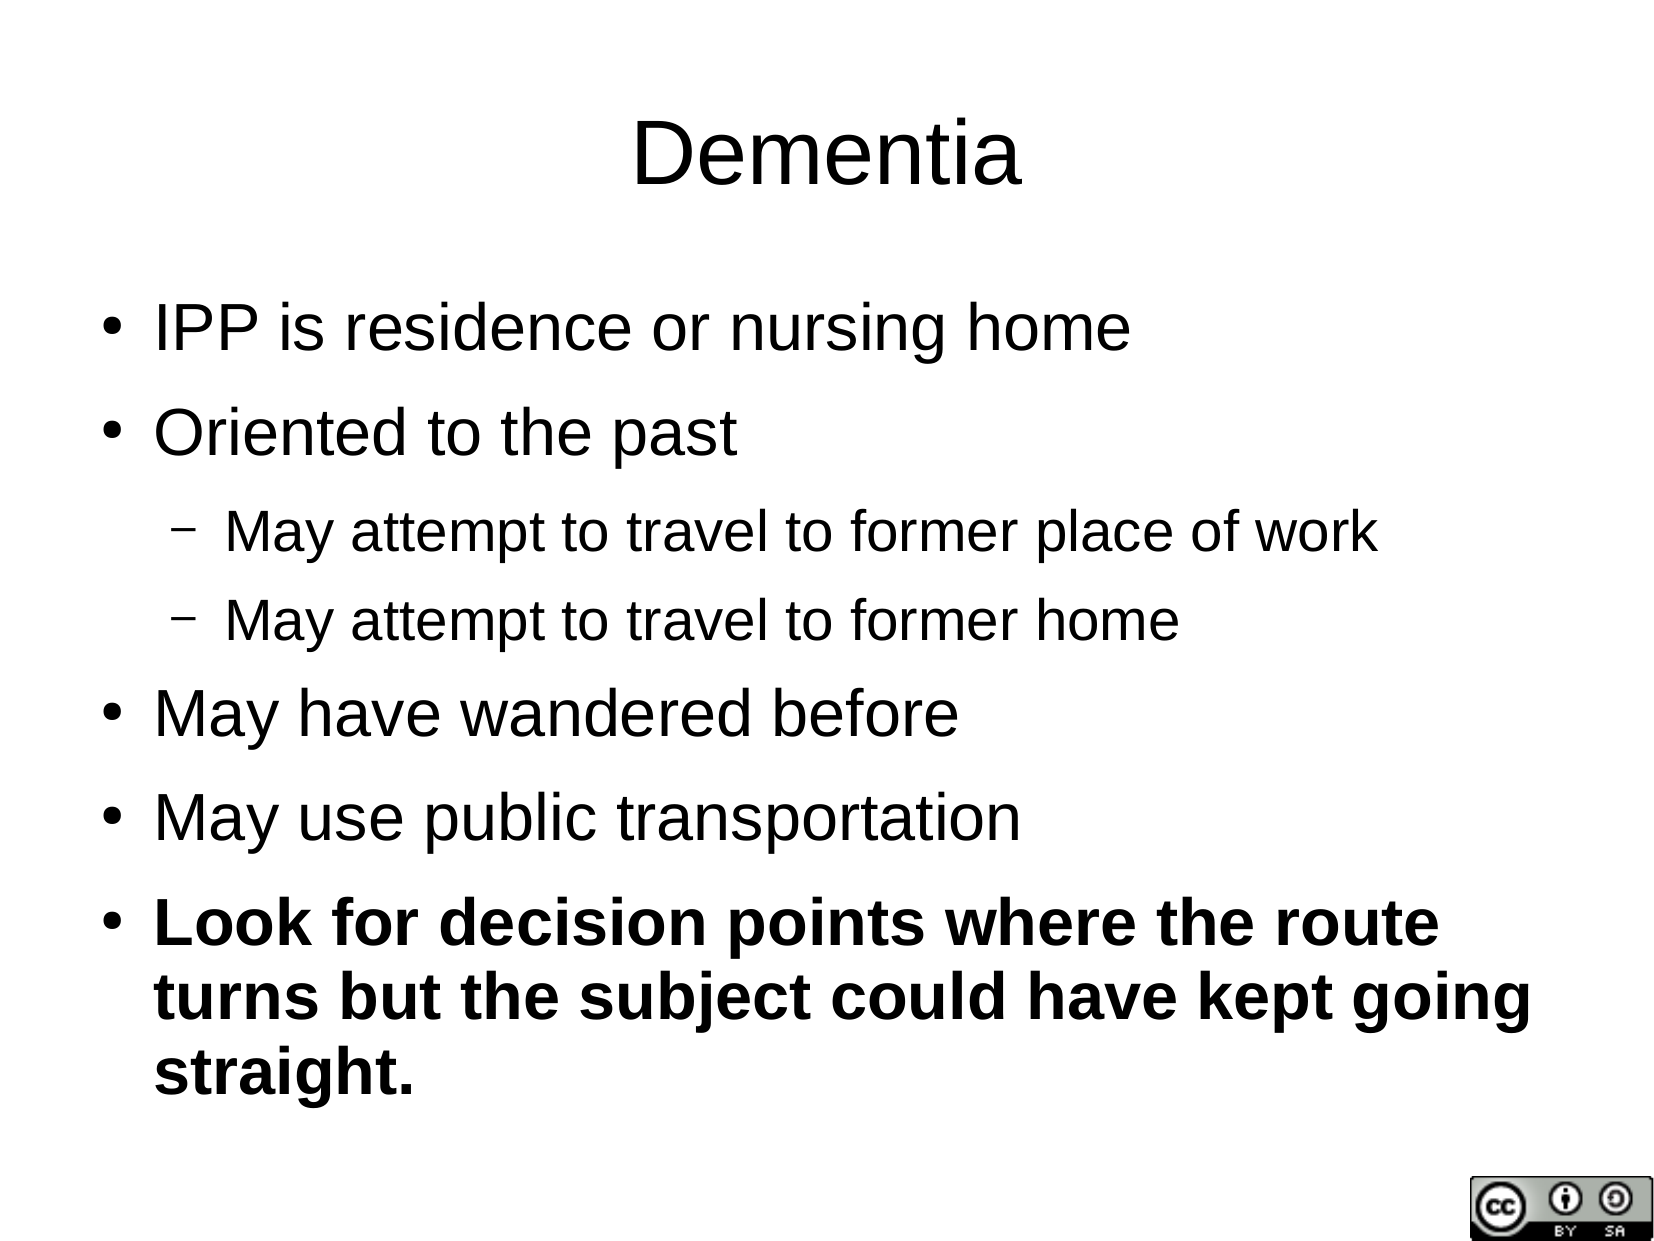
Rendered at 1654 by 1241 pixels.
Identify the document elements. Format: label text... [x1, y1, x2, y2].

picture [1470, 1176, 1654, 1241]
title Dementia [82, 49, 1571, 257]
list IPP is residence or nursing home Oriented to the past May attempt to travel to former place of work May attempt to travel to former home May have wandered before May use public transportation Look for decision points where the route turns but the subject could have kept going straight. [82, 290, 1571, 1160]
